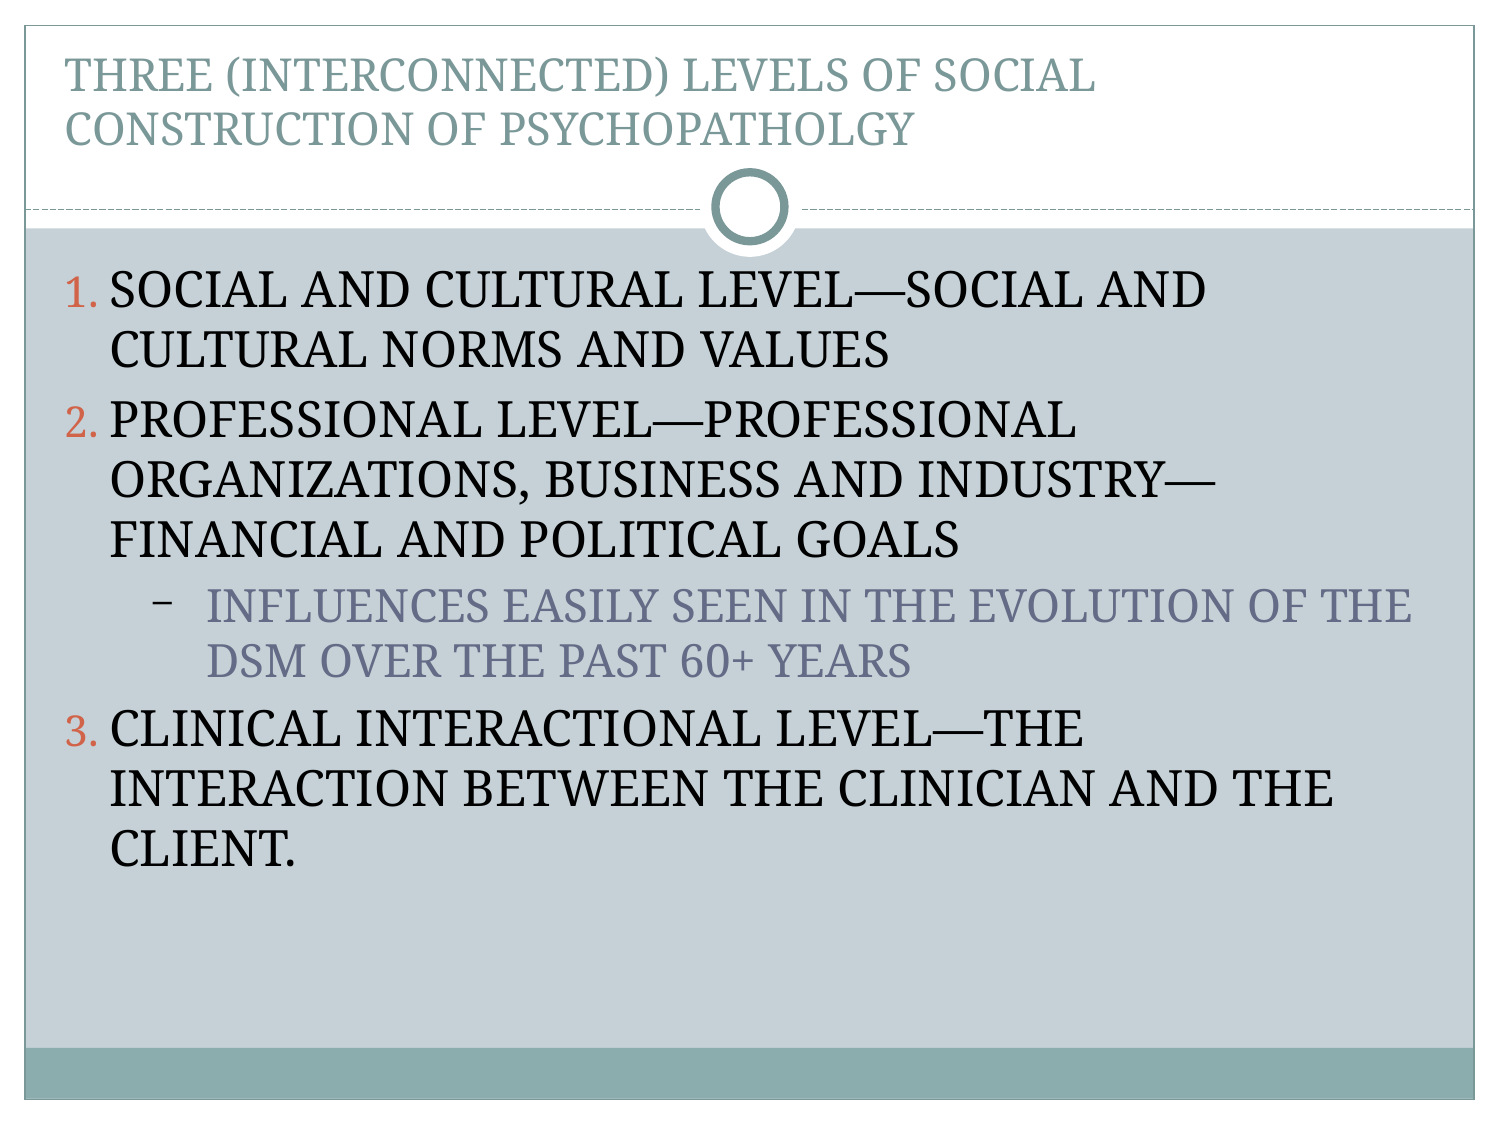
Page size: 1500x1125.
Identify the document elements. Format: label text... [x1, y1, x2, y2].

list SOCIAL AND CULTURAL LEVEL—SOCIAL AND CULTURAL NORMS AND VALUES PROFESSIONAL LEVEL—PROFESSIONAL ORGANIZATIONS, BUSINESS AND INDUSTRY—FINANCIAL AND POLITICAL GOALS INFLUENCES EASILY SEEN IN THE EVOLUTION OF THE DSM OVER THE PAST 60+ YEARS CLINICAL INTERACTIONAL LEVEL—THE INTERACTION BETWEEN THE CLINICIAN AND THE CLIENT. [49, 250, 1445, 1001]
title THREE (INTERCONNECTED) LEVELS OF SOCIAL CONSTRUCTION OF PSYCHOPATHOLGY [49, 37, 1450, 162]
